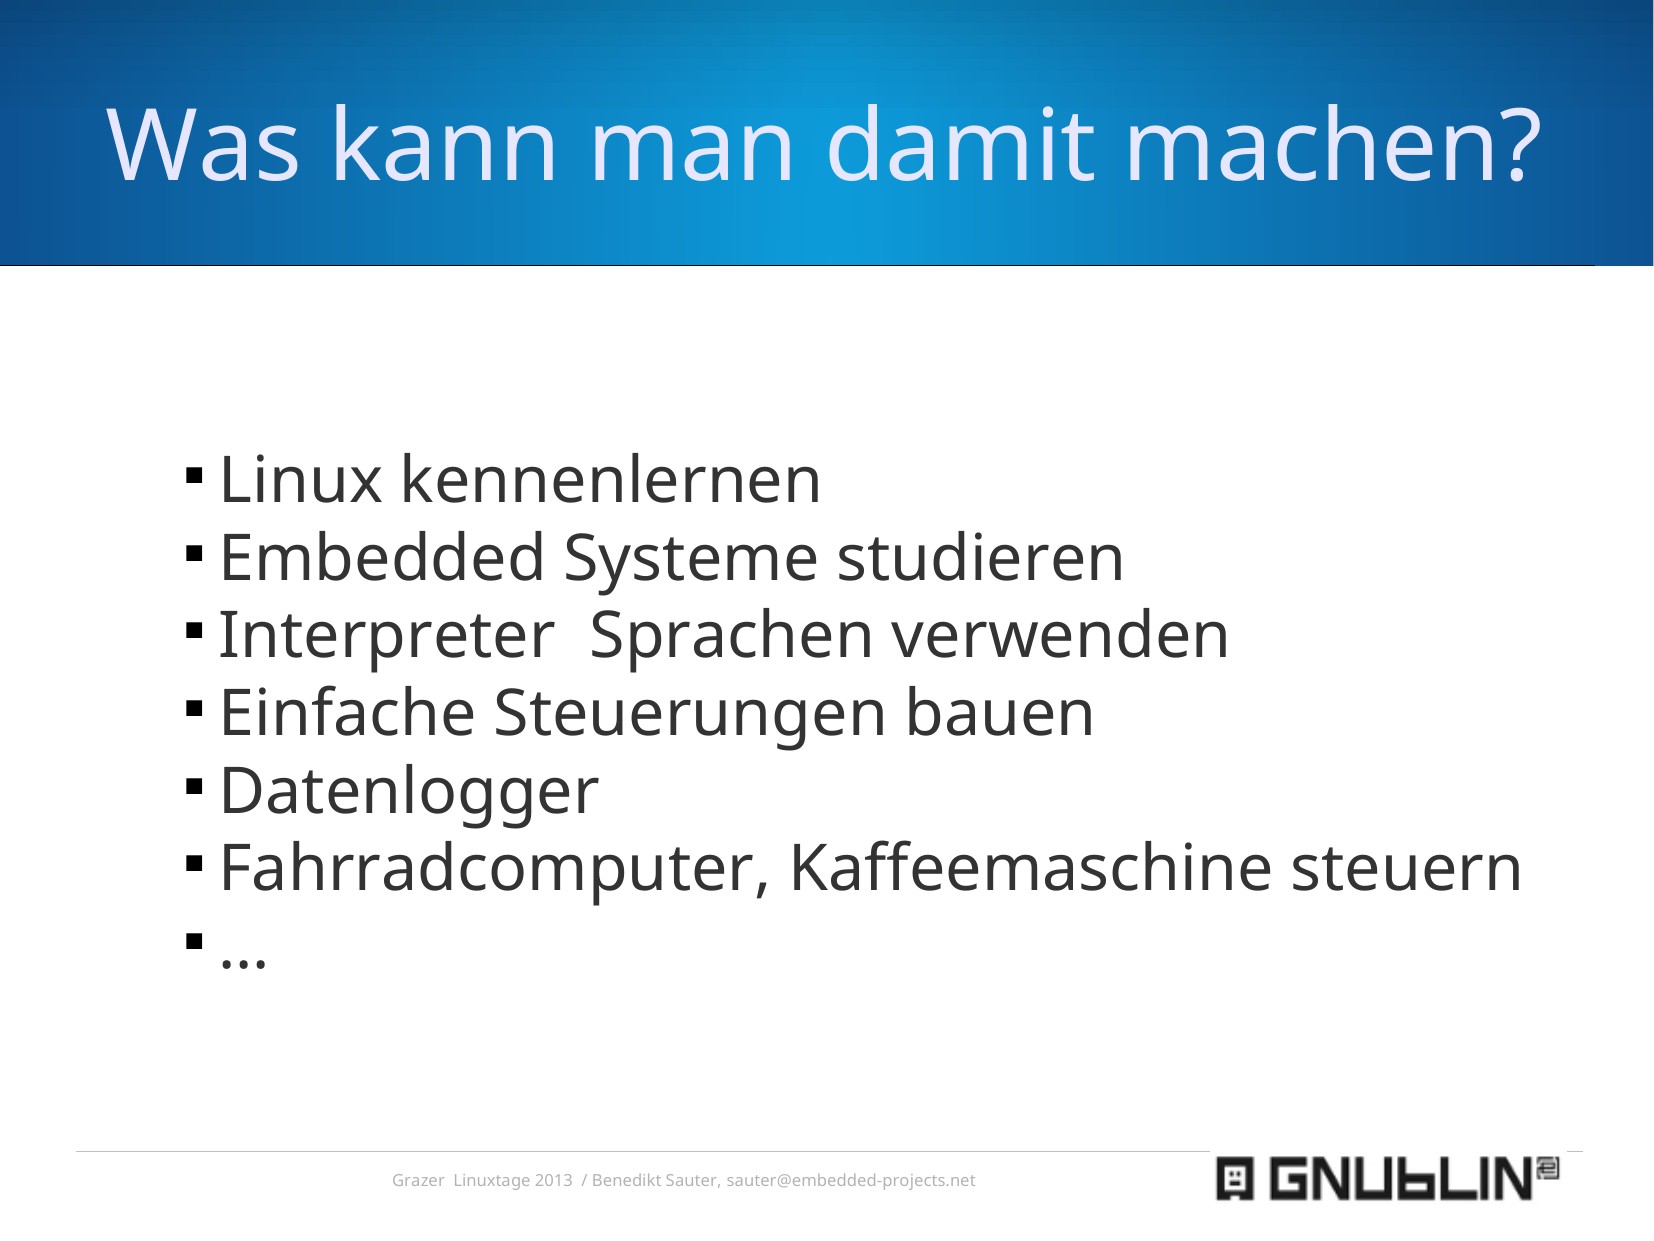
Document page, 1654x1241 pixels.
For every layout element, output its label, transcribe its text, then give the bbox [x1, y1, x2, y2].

picture [1210, 1151, 1567, 1211]
title Was kann man damit machen? [55, 29, 1595, 266]
picture [1106, 0, 1654, 266]
list Linux kennenlernen Embedded Systeme studieren Interpreter Sprachen verwenden Einfache Steuerungen bauen Datenlogger Fahrradcomputer, Kaffeemaschine steuern ... [178, 429, 1654, 991]
picture [0, 0, 552, 265]
